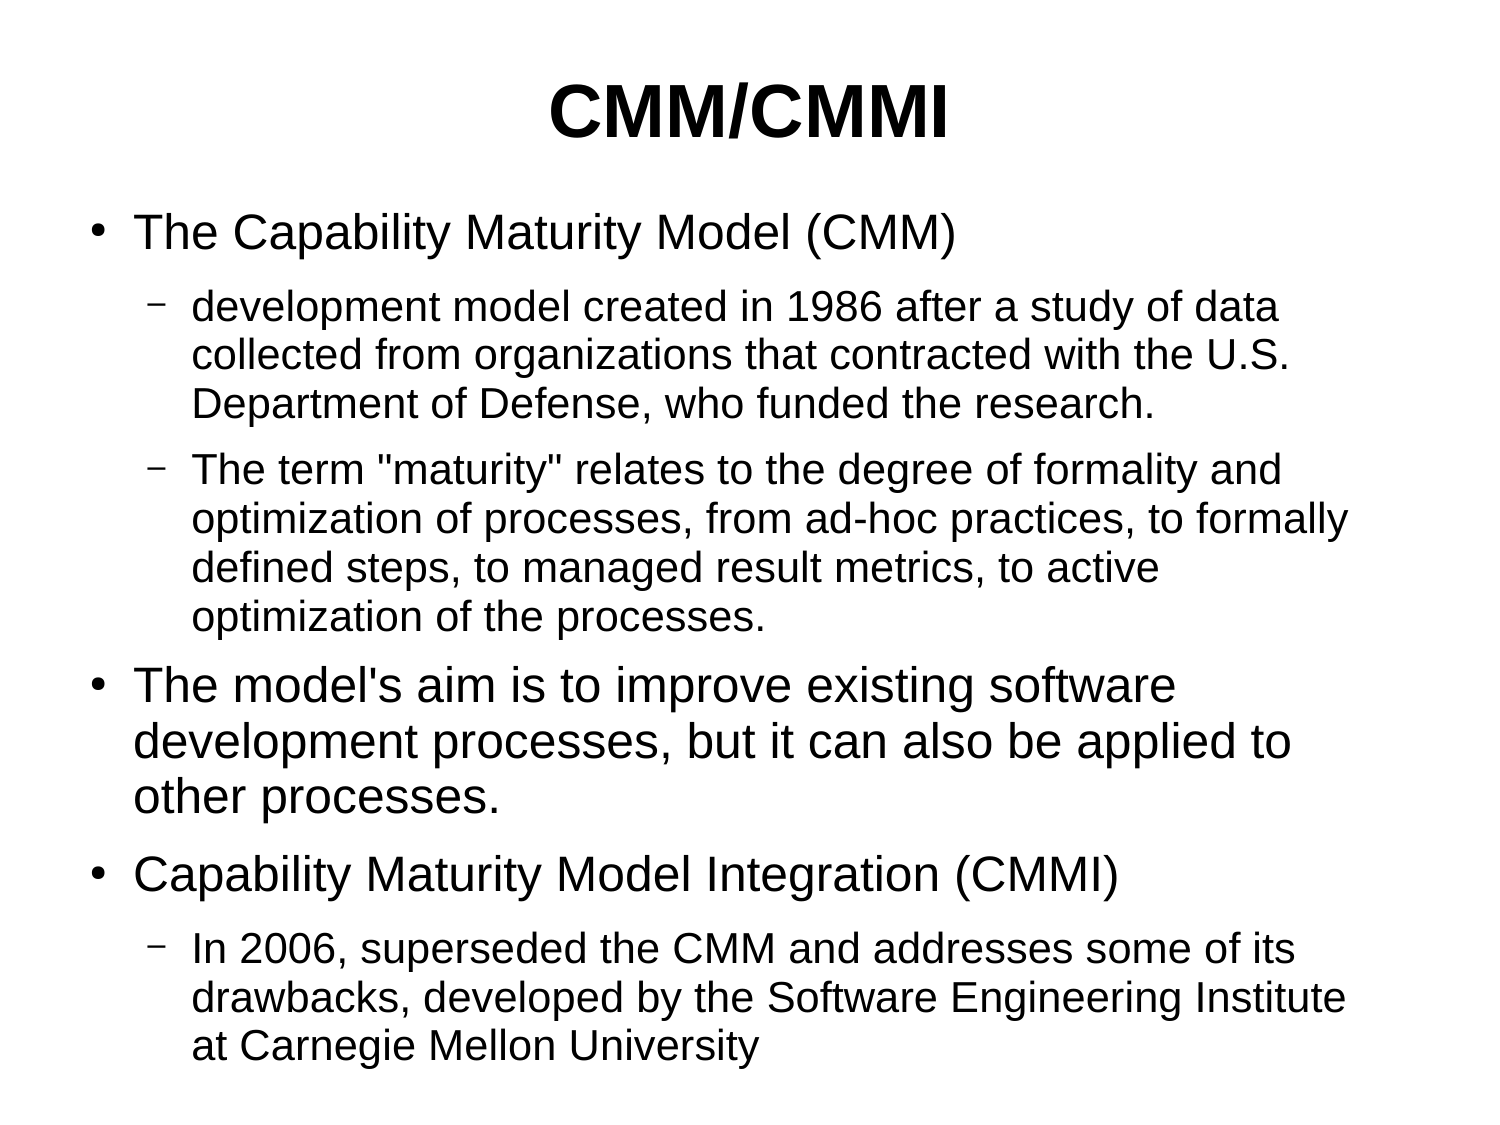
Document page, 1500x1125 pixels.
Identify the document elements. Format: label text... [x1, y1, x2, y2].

list The Capability Maturity Model (CMM) development model created in 1986 after a study of data collected from organizations that contracted with the U.S. Department of Defense, who funded the research. The term "maturity" relates to the degree of formality and optimization of processes, from ad-hoc practices, to formally defined steps, to managed result metrics, to active optimization of the processes. The model's aim is to improve existing software development processes, but it can also be applied to other processes. Capability Maturity Model Integration (CMMI) In 2006, superseded the CMM and addresses some of its drawbacks, developed by the Software Engineering Institute at Carnegie Mellon University [75, 204, 1395, 1075]
title CMM/CMMI [75, 44, 1425, 177]
